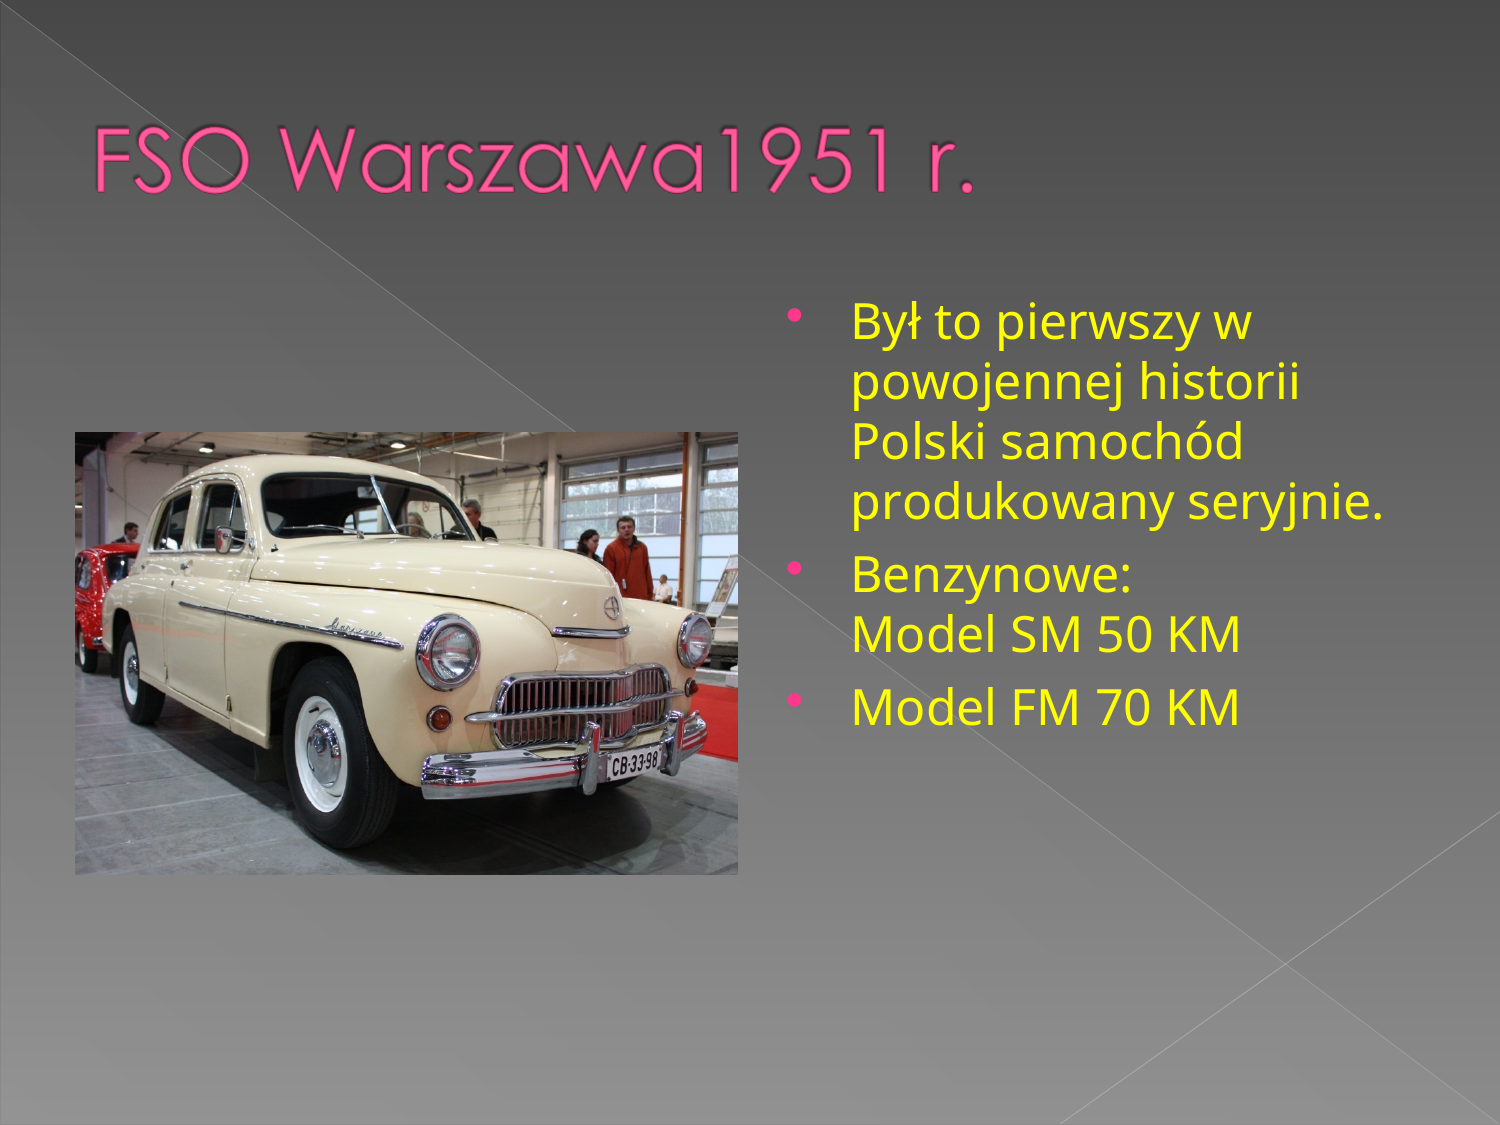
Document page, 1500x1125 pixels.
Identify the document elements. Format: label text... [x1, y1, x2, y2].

text_box Był to pierwszy w powojennej historii Polski samochód produkowany seryjnie. Benzynowe: Model SM 50 KM Model FM 70 KM [762, 282, 1426, 1026]
picture [32, 42, 1427, 274]
picture [75, 432, 738, 876]
